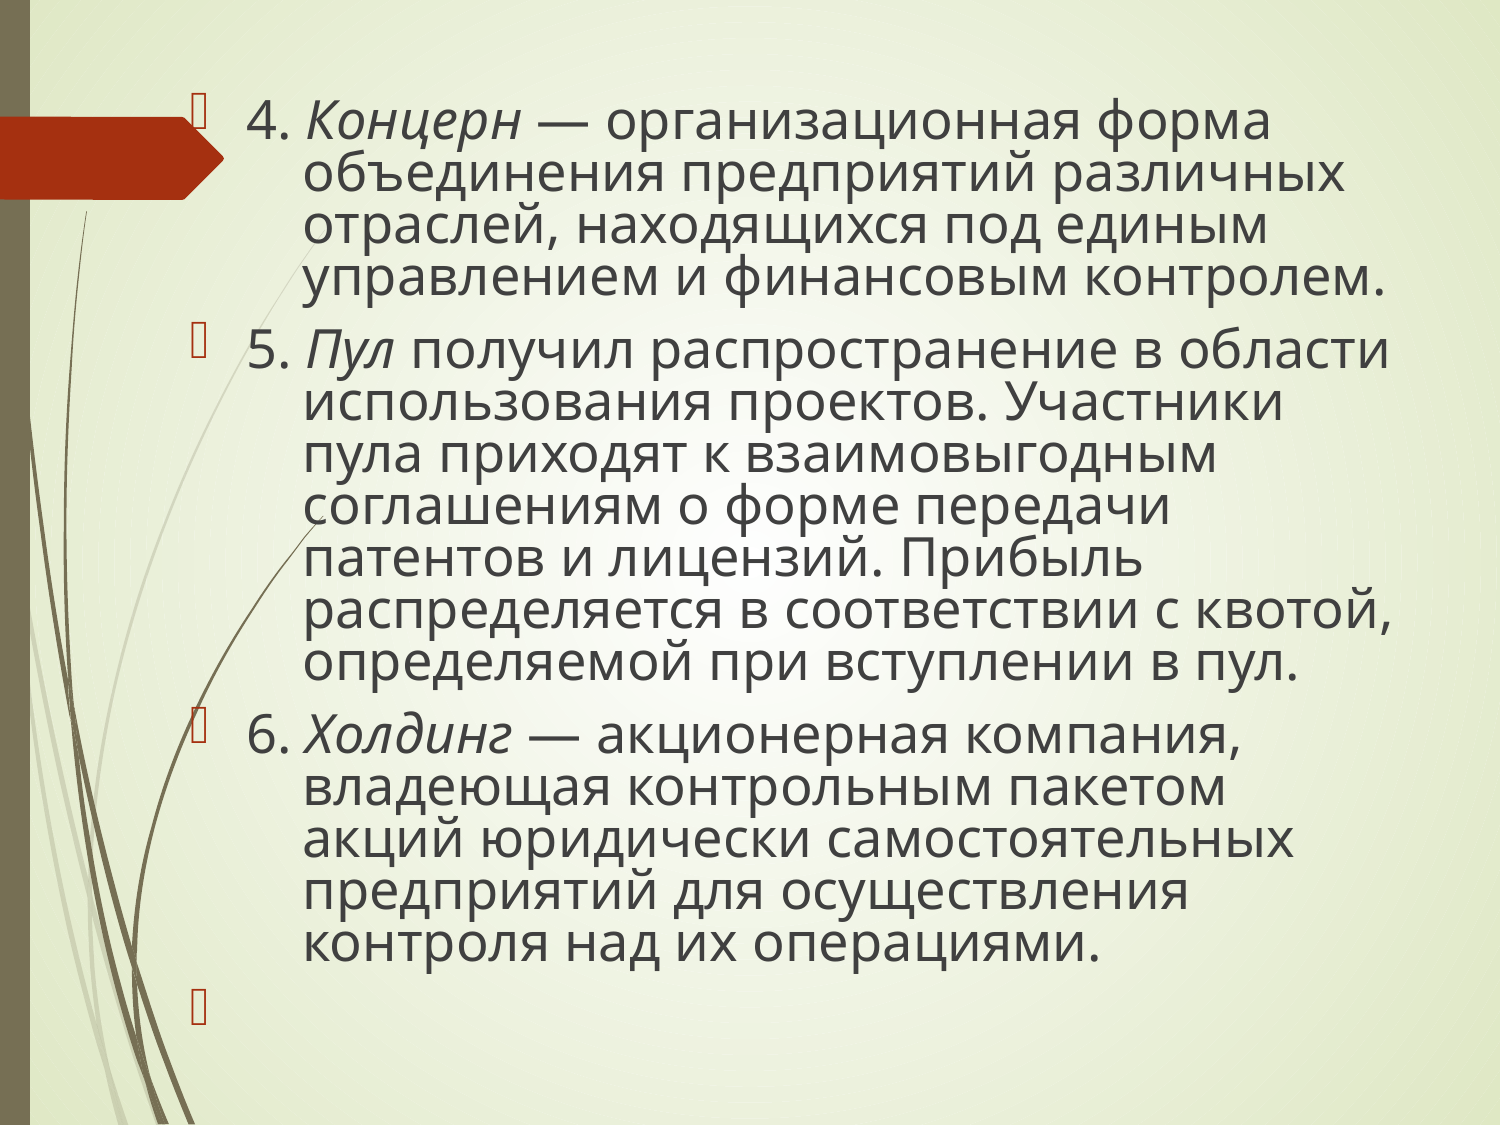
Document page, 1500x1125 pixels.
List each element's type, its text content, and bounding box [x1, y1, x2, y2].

list 4. Концерн — организационная форма объединения предприятий различных отраслей, находящихся под единым управлением и финансовым контролем. 5. Пул получил распространение в области использования проектов. Участники пула приходят к взаимовыгодным соглашениям о форме передачи патентов и лицензий. Прибыль распределяется в соответствии с квотой, определяемой при вступлении в пул. 6. Холдинг — акционерная компания, владеющая контрольным пакетом акций юридически самостоятельных предприятий для осуществления контроля над их операциями. [174, 90, 1413, 1001]
